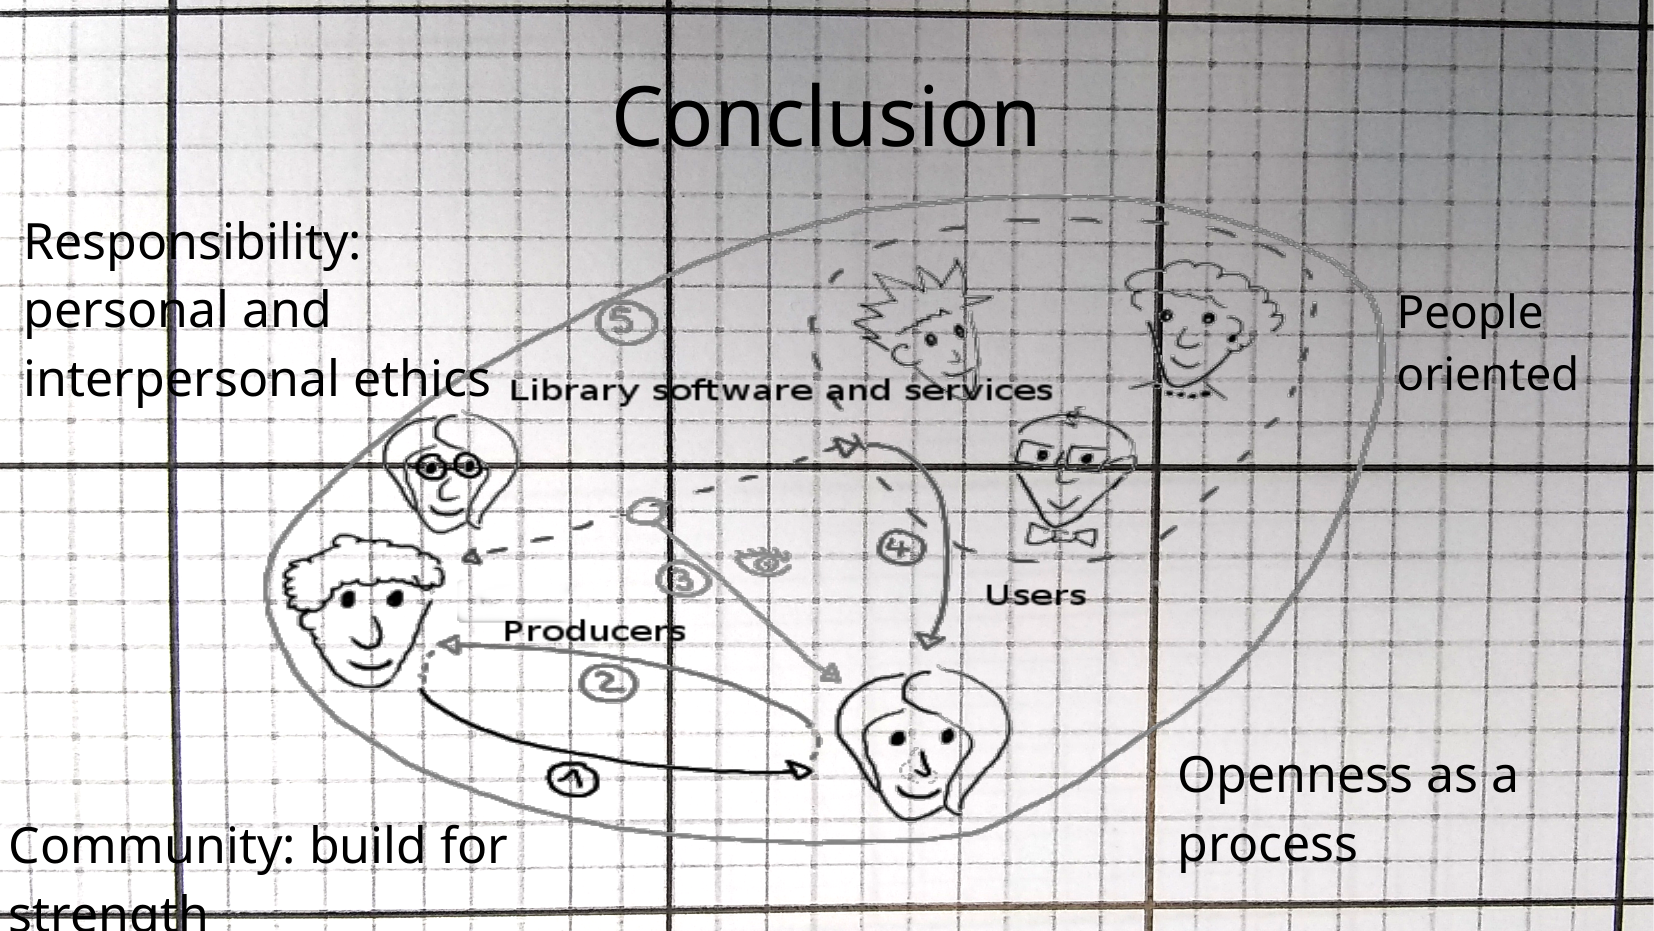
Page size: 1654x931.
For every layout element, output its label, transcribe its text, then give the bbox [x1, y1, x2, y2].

text_box Responsibility: personal and interpersonal ethics [8, 198, 564, 698]
text_box Community: build for strength [0, 803, 644, 931]
text_box Openness as a process [1163, 732, 1601, 880]
picture [0, 0, 1654, 931]
title Conclusion [82, 64, 1571, 165]
text_box People oriented [1381, 271, 1654, 398]
